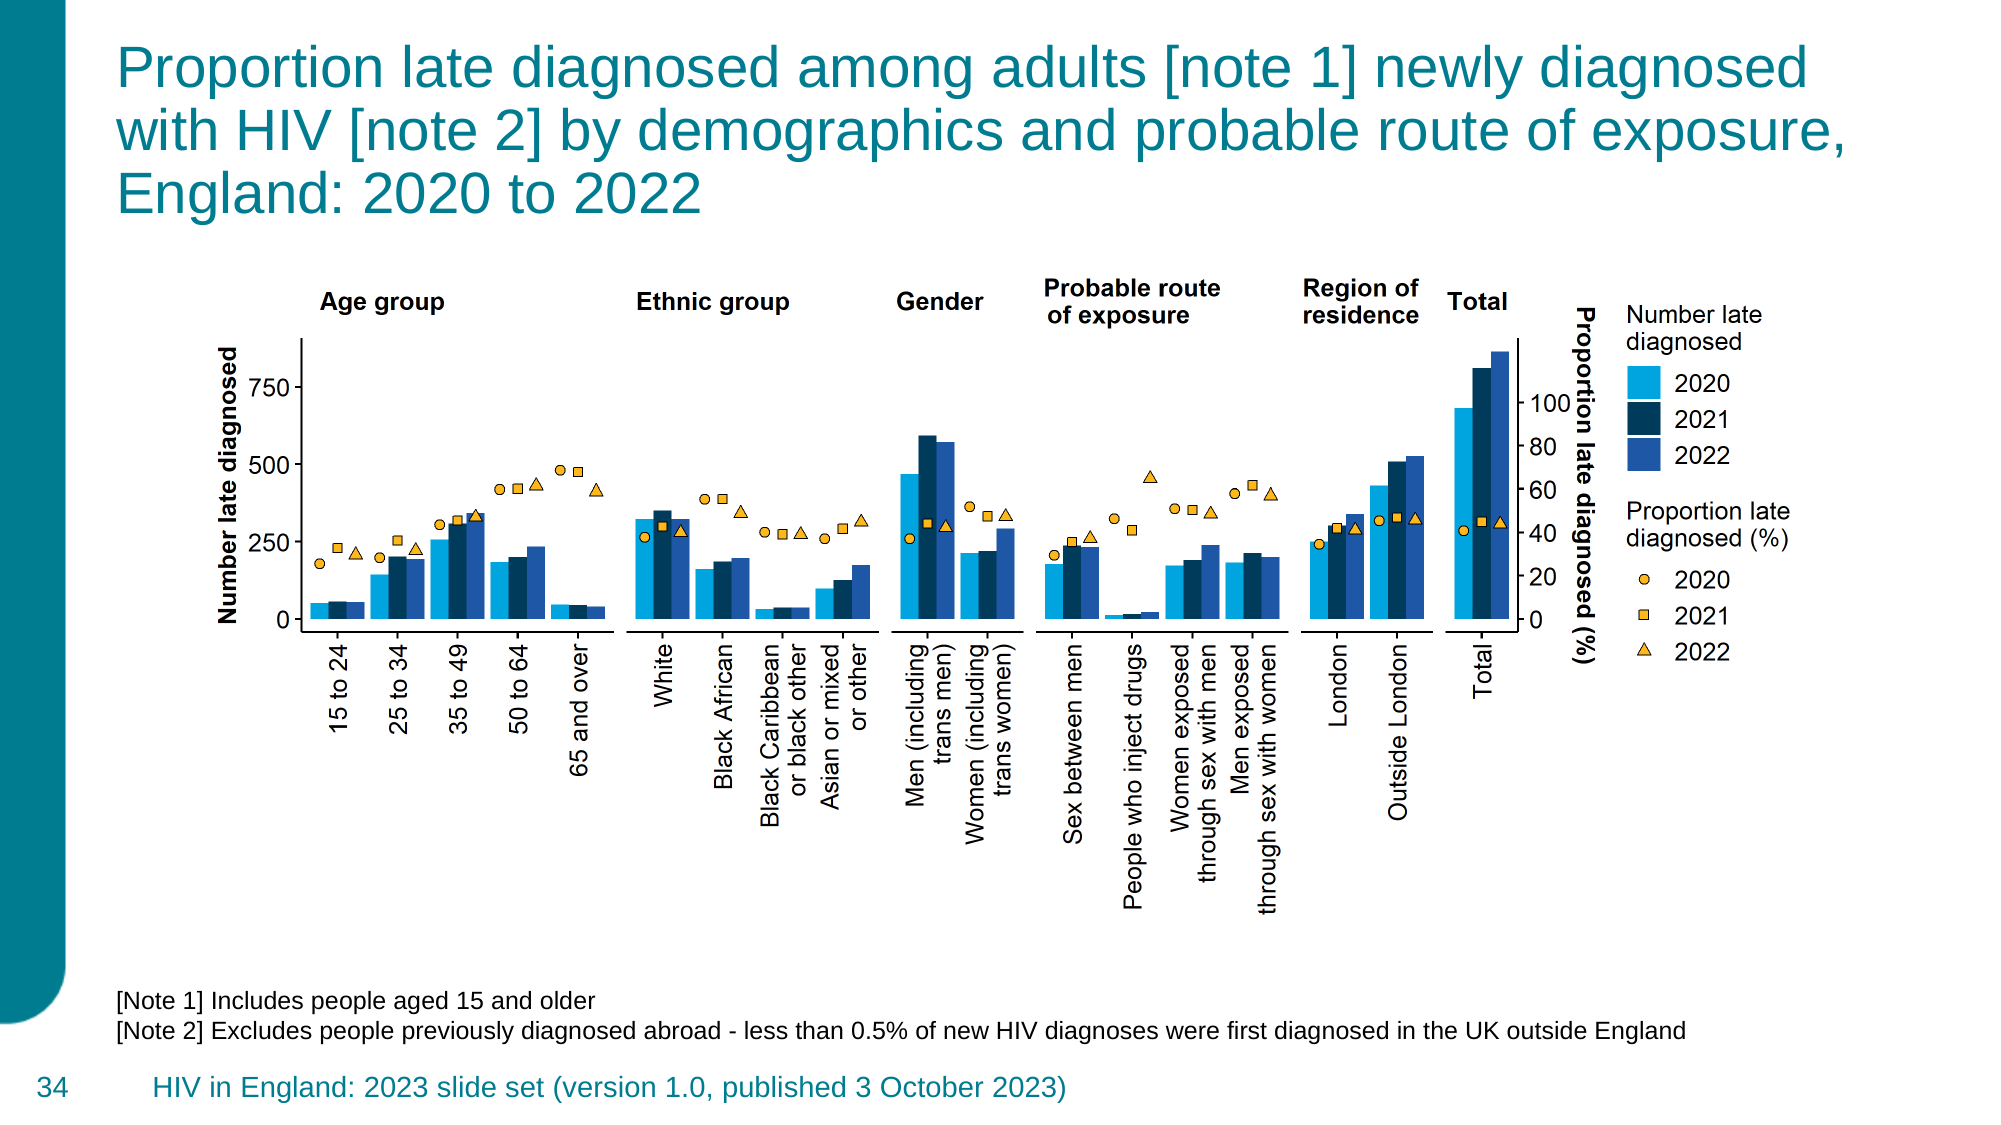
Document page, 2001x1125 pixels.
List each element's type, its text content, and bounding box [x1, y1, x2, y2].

title Proportion late diagnosed among adults [note 1] newly diagnosed with HIV [note 2] by demographics and probable route of exposure, England: 2020 to 2022 [101, 29, 1926, 189]
picture [197, 250, 1803, 964]
text_box HIV in England: 2023 slide set (version 1.0, published 3 October 2023) [137, 1056, 1780, 1116]
text_box [21, 1056, 120, 1117]
text_box [Note 1] Includes people aged 15 and older [Note 2] Excludes people previously diagnosed abroad - less than 0.5% of new HIV diagnoses were first diagnosed in the UK outside England [101, 977, 1785, 1084]
